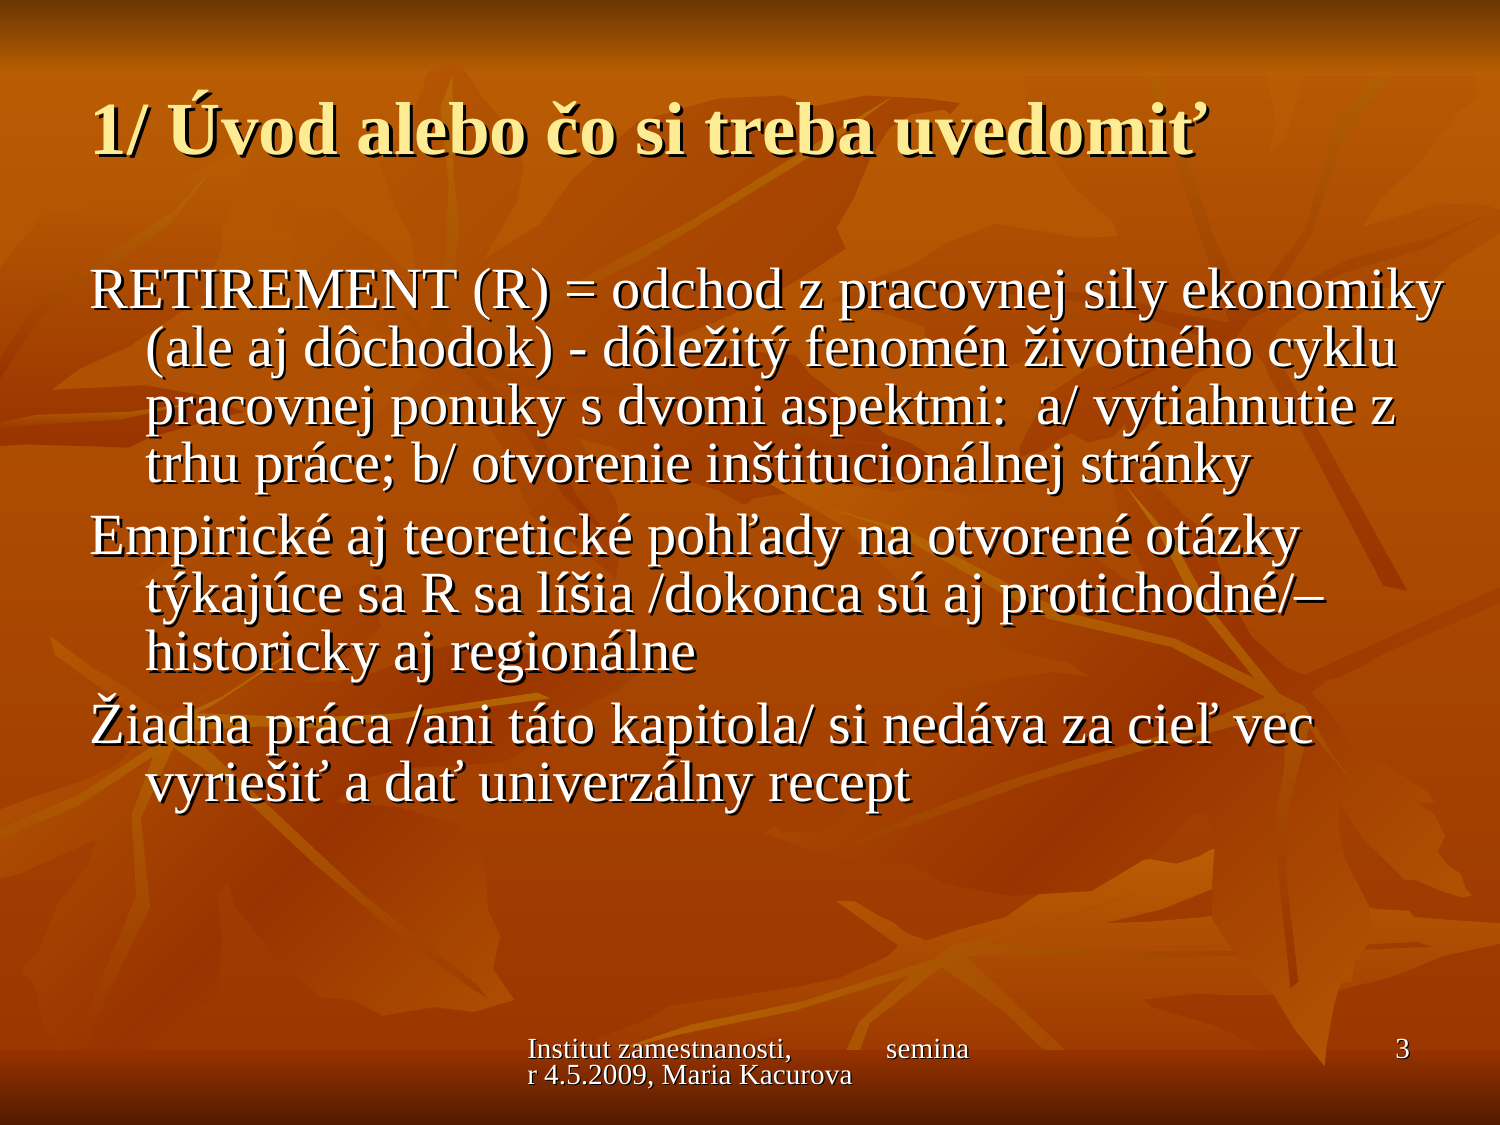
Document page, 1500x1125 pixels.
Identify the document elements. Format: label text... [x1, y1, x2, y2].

title 1/ Úvod alebo čo si treba uvedomiť [75, 45, 1426, 174]
list RETIREMENT (R) = odchod z pracovnej sily ekonomiky (ale aj dôchodok) - dôležitý fenomén životného cyklu pracovnej ponuky s dvomi aspektmi: a/ vytiahnutie z trhu práce; b/ otvorenie inštitucionálnej stránky Empirické aj teoretické pohľady na otvorené otázky týkajúce sa R sa líšia /dokonca sú aj protichodné/– historicky aj regionálne Žiadna práca /ani táto kapitola/ si nedáva za cieľ vec vyriešiť a dať univerzálny recept [74, 174, 1469, 976]
